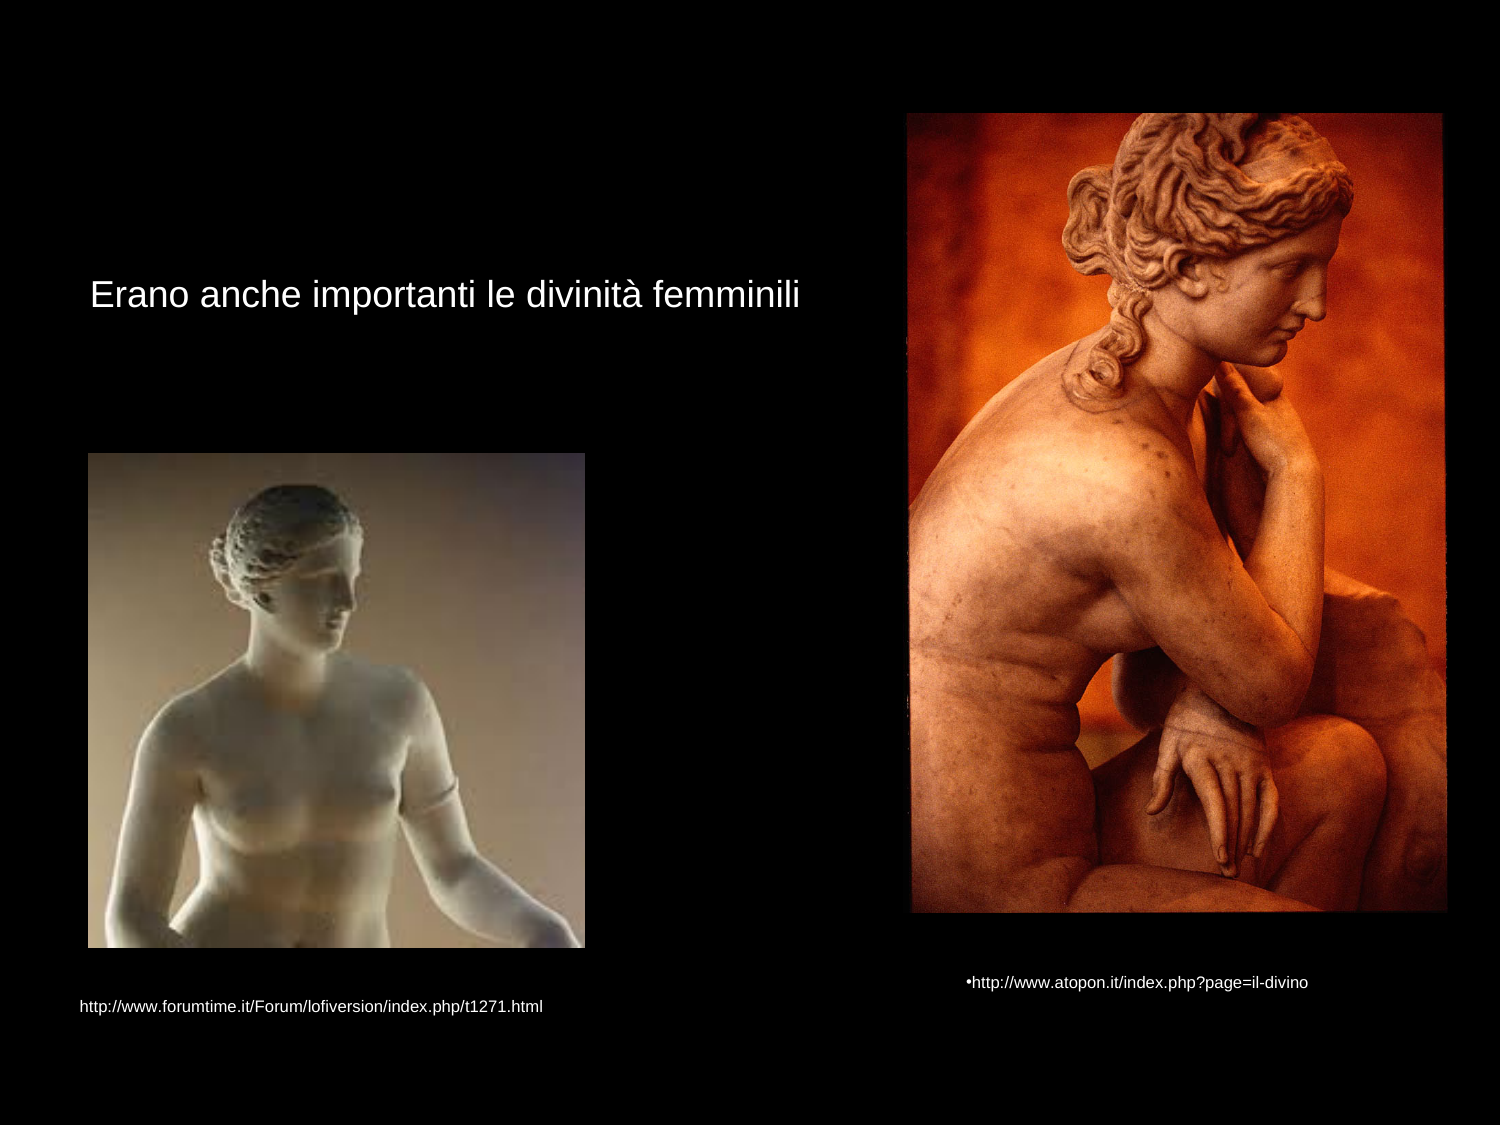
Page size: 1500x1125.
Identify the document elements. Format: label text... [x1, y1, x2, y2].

list Erano anche importanti le divinità femminili [75, 262, 1426, 1006]
picture [88, 453, 585, 948]
picture [903, 113, 1448, 913]
text_box http://www.forumtime.it/Forum/lofiversion/index.php/t1271.html [64, 987, 559, 1024]
text_box http://www.atopon.it/index.php?page=il-divino [951, 964, 1324, 1000]
